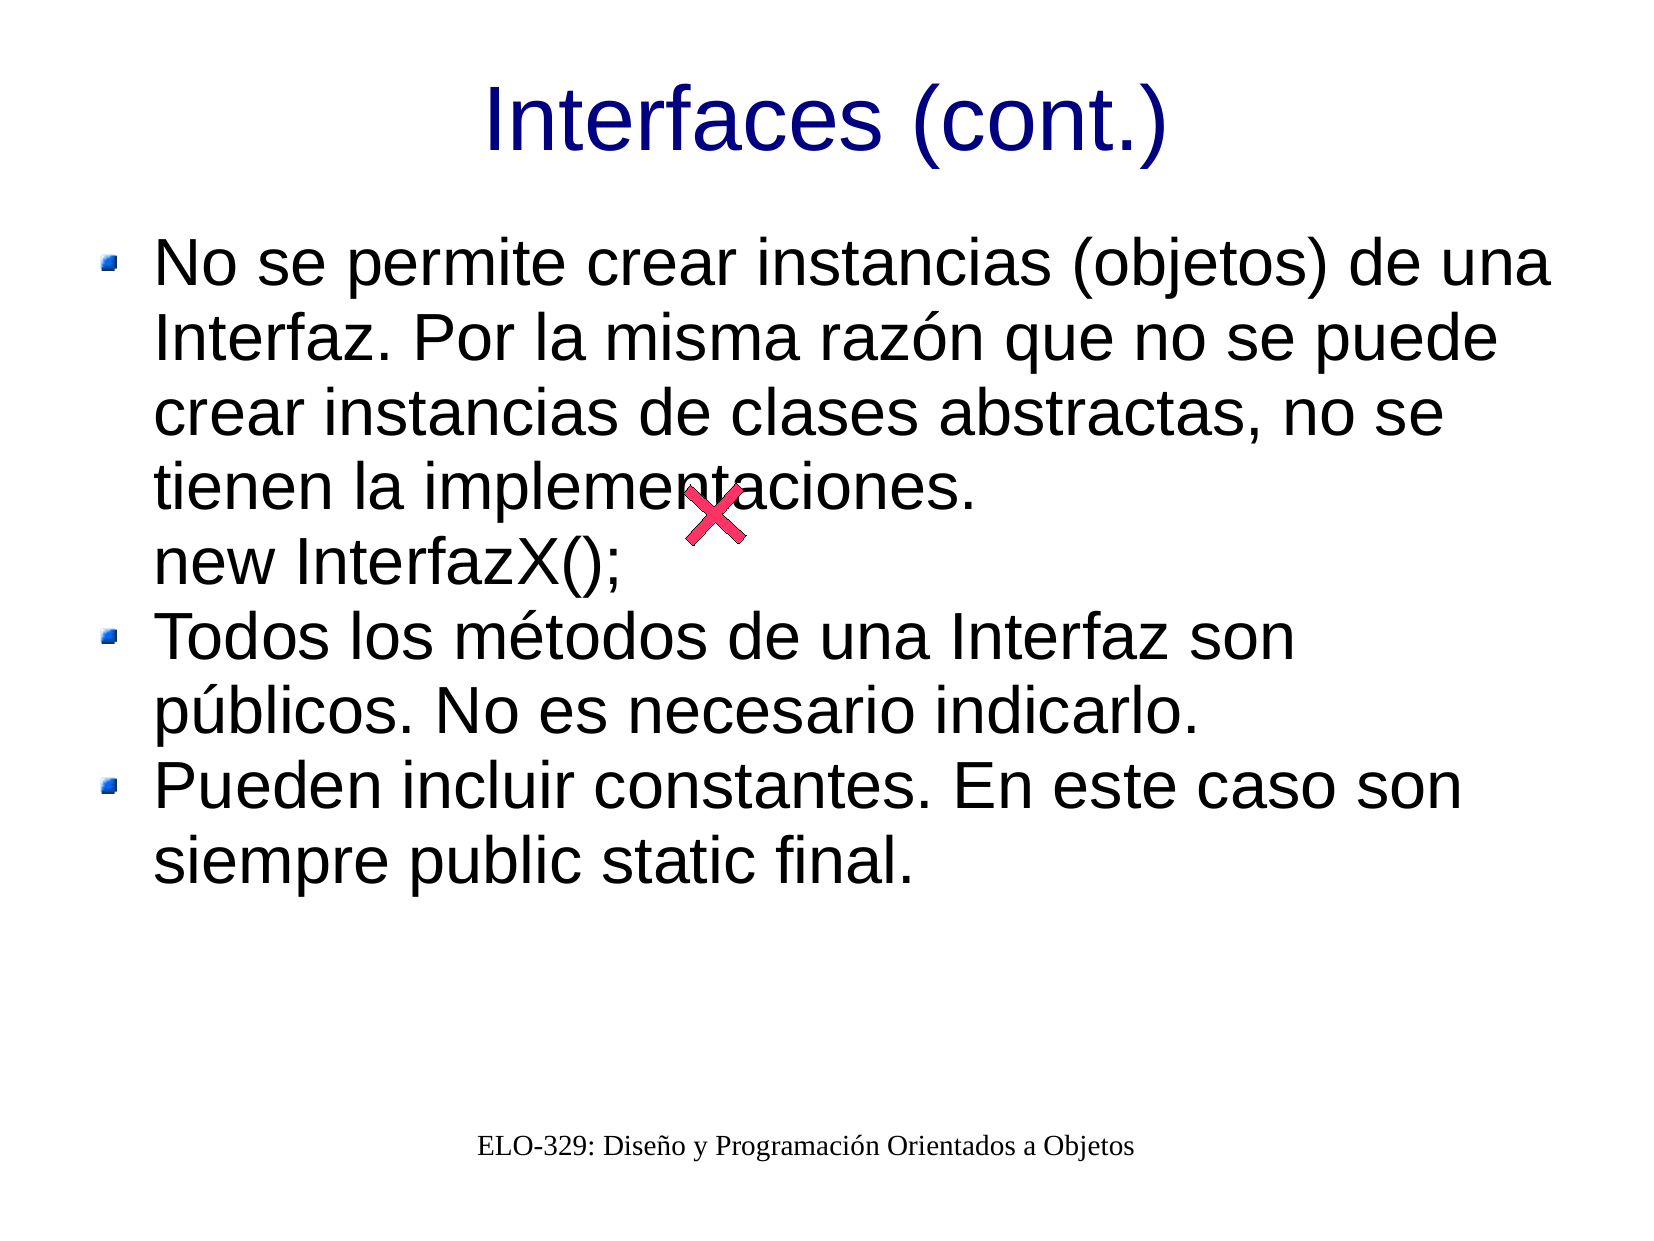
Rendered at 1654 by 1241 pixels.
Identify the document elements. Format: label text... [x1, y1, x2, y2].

title Interfaces (cont.)‏ [82, 49, 1571, 188]
list No se permite crear instancias (objetos) de una Interfaz. Por la misma razón que no se puede crear instancias de clases abstractas, no se tienen la implementaciones. new InterfazX(); Todos los métodos de una Interfaz son públicos. No es necesario indicarlo. Pueden incluir constantes. En este caso son siempre public static final. [82, 225, 1571, 1126]
text_box [683, 482, 747, 546]
